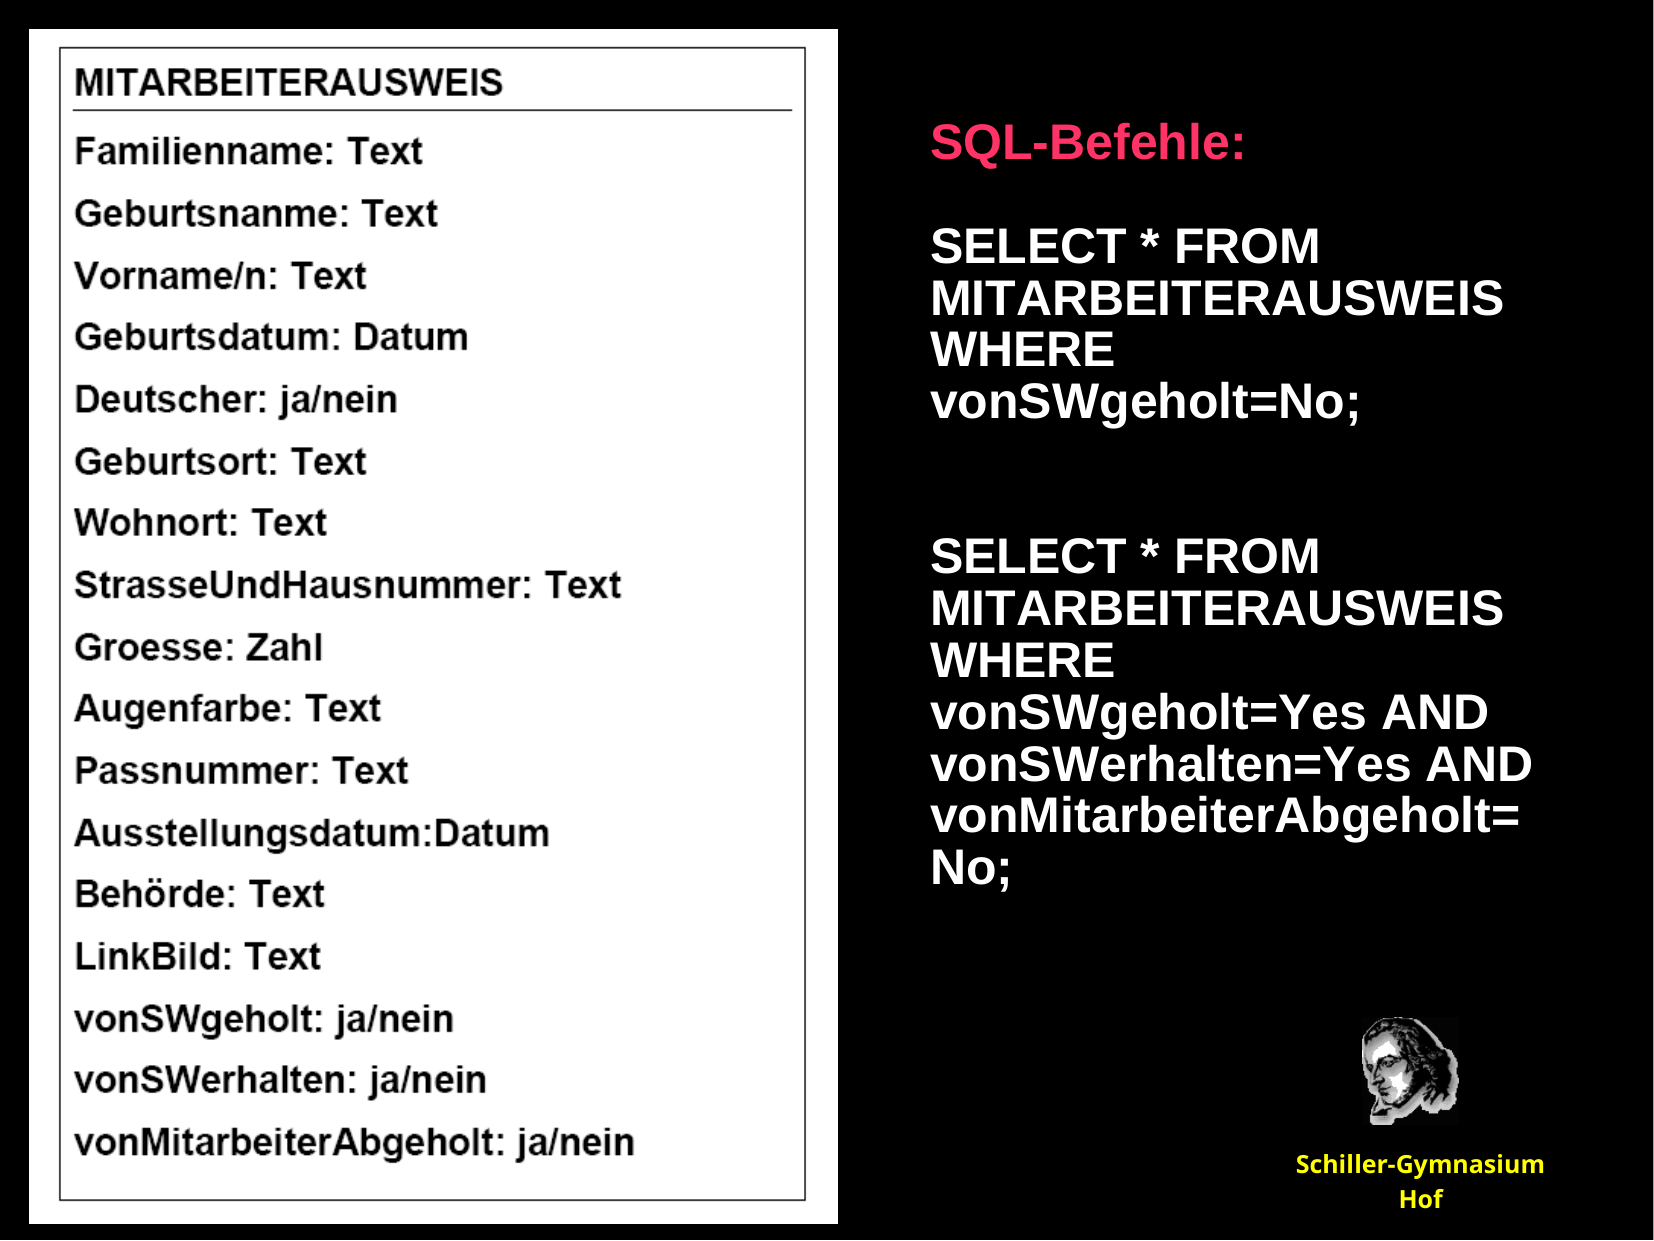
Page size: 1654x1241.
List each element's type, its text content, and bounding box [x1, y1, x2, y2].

picture [1362, 1051, 1459, 1126]
text_box Schiller-Gymnasium Hof [1295, 1145, 1546, 1216]
text_box SQL-Befehle: SELECT * FROM MITARBEITERAUSWEIS WHERE vonSWgeholt=No; SELECT * FROM MITARBEITERAUSWEIS WHERE vonSWgeholt=Yes AND vonSWerhalten=Yes AND vonMitarbeiterAbgeholt= No; [930, 118, 1535, 1051]
picture [29, 29, 838, 1224]
